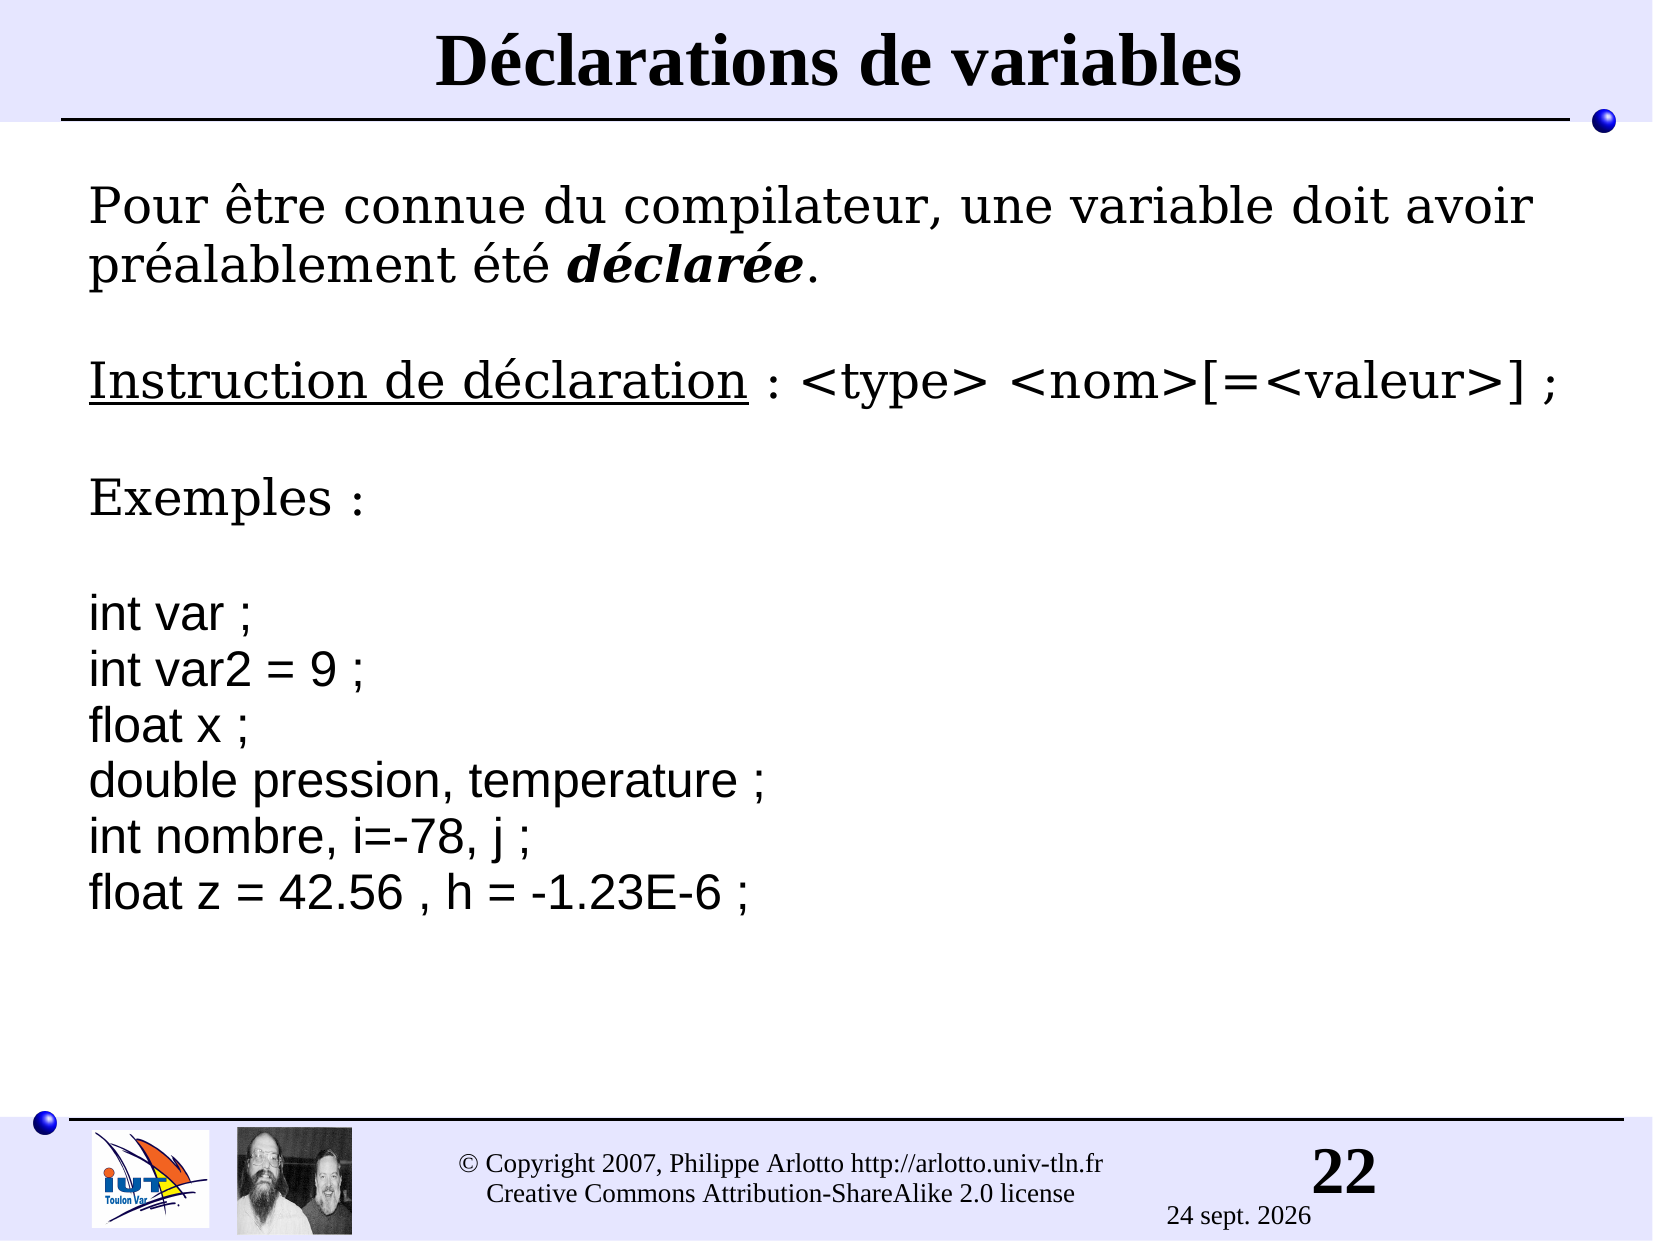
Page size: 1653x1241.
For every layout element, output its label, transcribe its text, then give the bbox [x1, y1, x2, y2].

title Déclarations de variables [95, 11, 1585, 110]
text_box Pour être connue du compilateur, une variable doit avoir préalablement été déclarée. Instruction de déclaration : <type> <nom>[=<valeur>] ; Exemples : int var ; int var2 = 9 ; float x ; double pression, temperature ; int nombre, i=-78, j ; float z = 42.56 , h = -1.23E-6 ; [88, 177, 1560, 979]
picture [237, 1127, 352, 1235]
